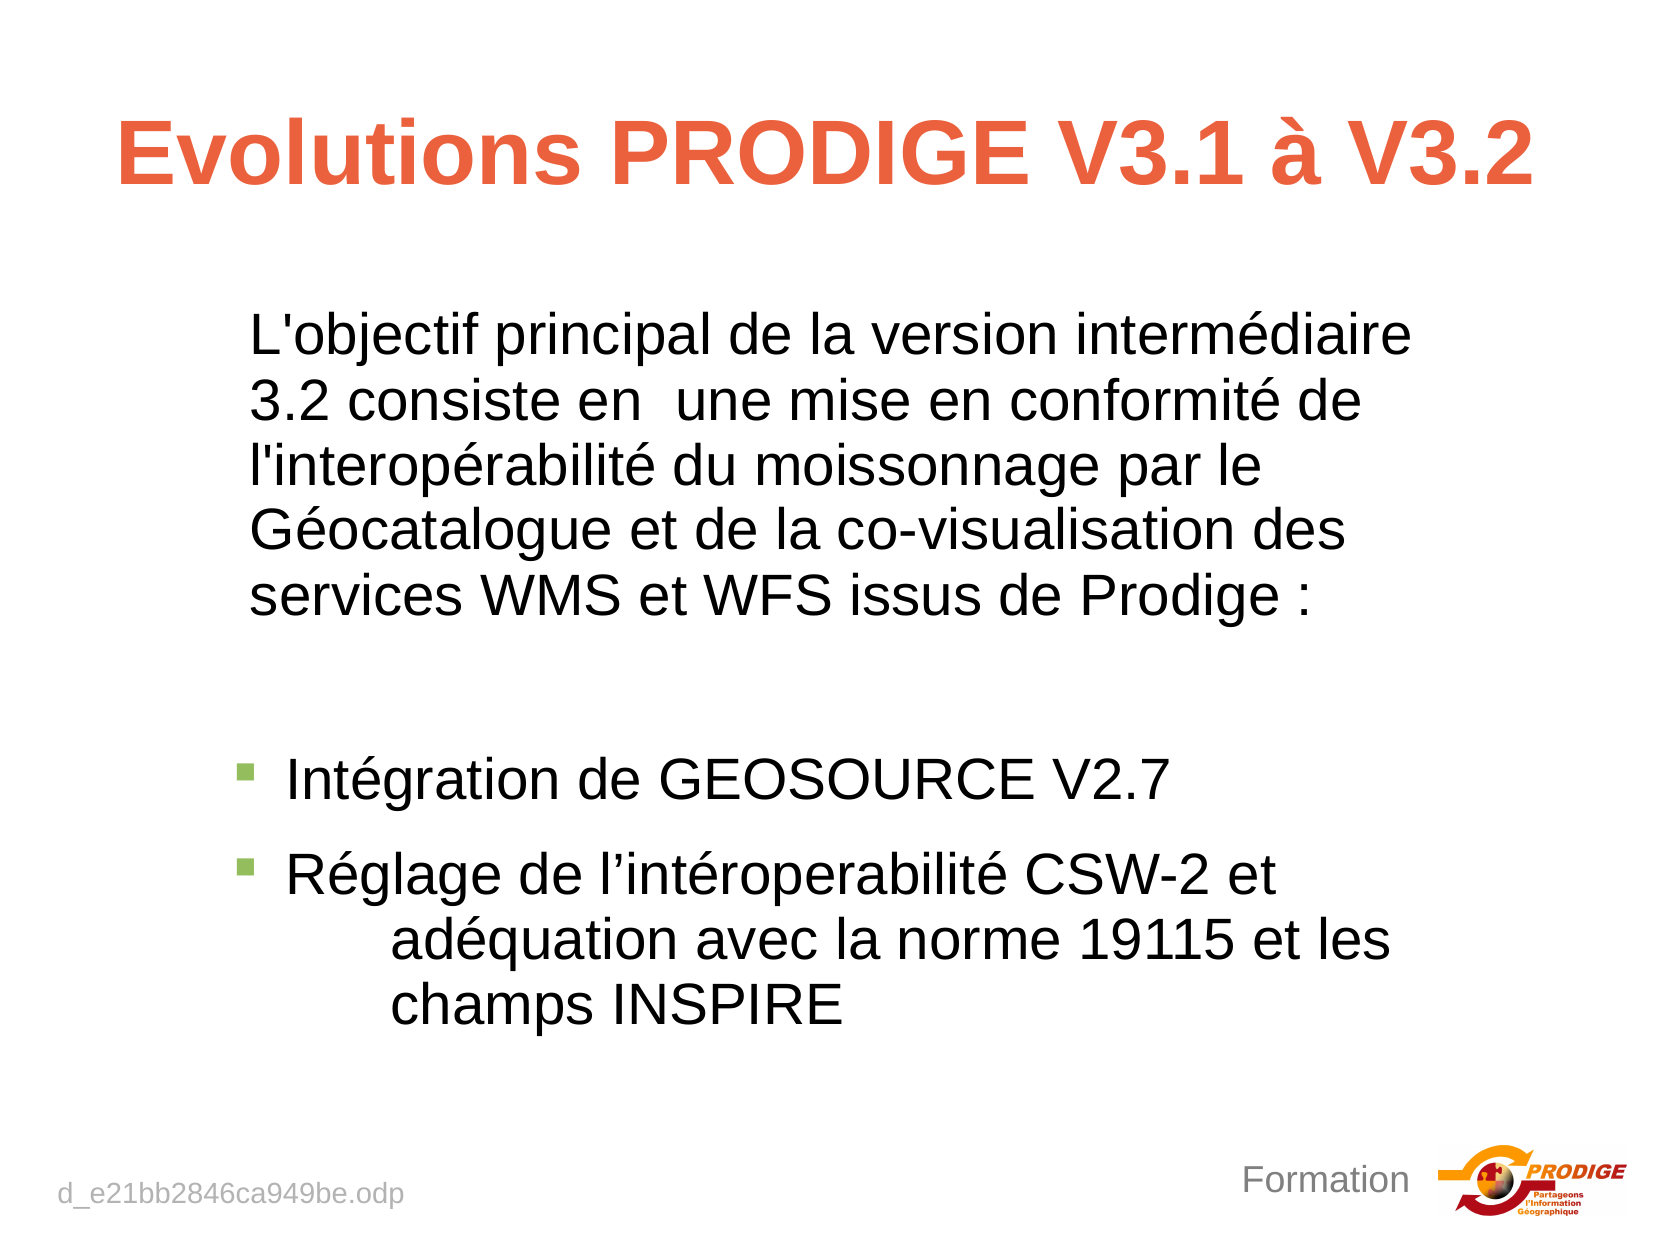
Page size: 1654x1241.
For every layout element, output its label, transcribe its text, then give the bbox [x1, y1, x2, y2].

title Evolutions PRODIGE V3.1 à V3.2 [82, 49, 1571, 257]
picture [1438, 1145, 1627, 1216]
list L'objectif principal de la version intermédiaire 3.2 consiste en une mise en conformité de l'interopérabilité du moissonnage par le Géocatalogue et de la co-visualisation des services WMS et WFS issus de Prodige : Intégration de GEOSOURCE V2.7 Réglage de l’intéroperabilité CSW-2 et adéquation avec la norme 19115 et les champs INSPIRE [179, 302, 1509, 1130]
